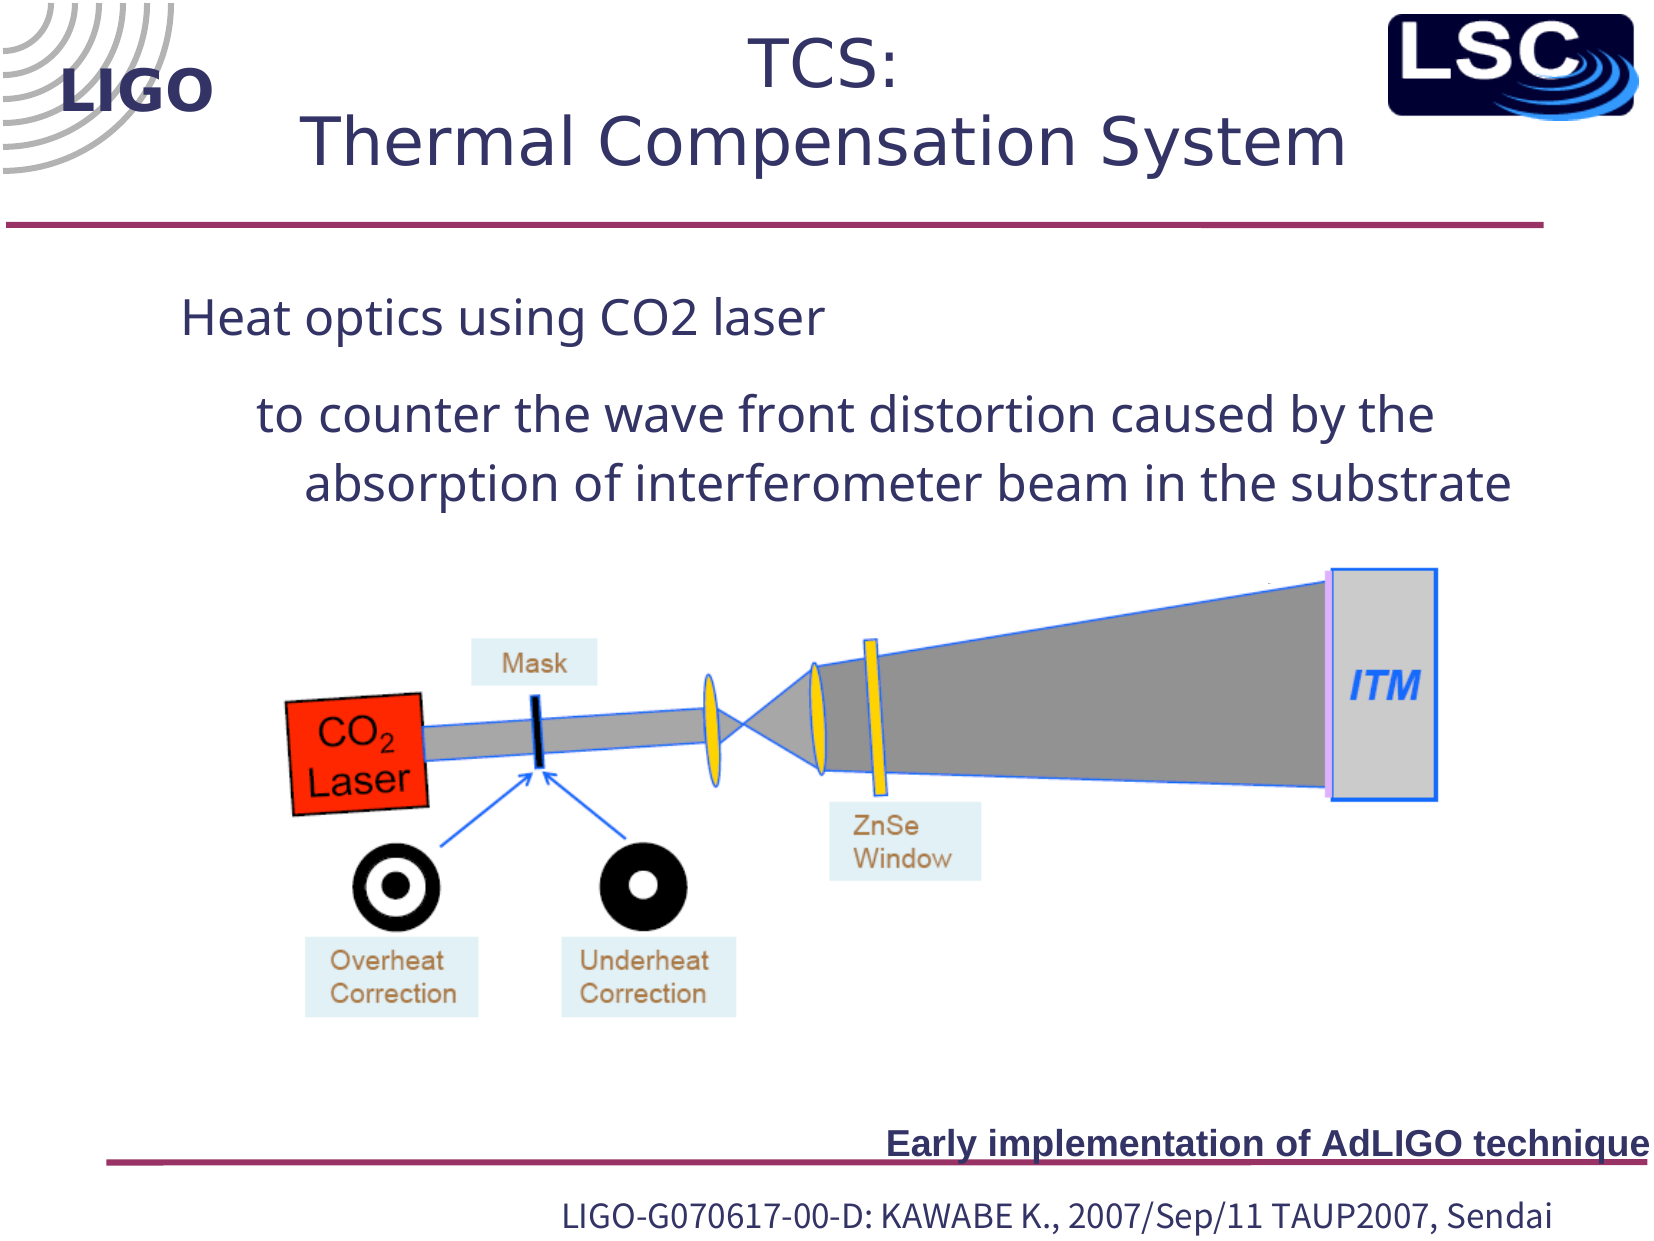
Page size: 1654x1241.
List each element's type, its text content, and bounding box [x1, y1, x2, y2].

title TCS: Thermal Compensation System [187, 0, 1463, 208]
list Heat optics using CO2 laser to counter the wave front distortion caused by the absorption of interferometer beam in the substrate [162, 281, 1575, 1063]
text_box Early implementation of AdLIGO technique [885, 1122, 1651, 1165]
picture [1463, 14, 1639, 121]
